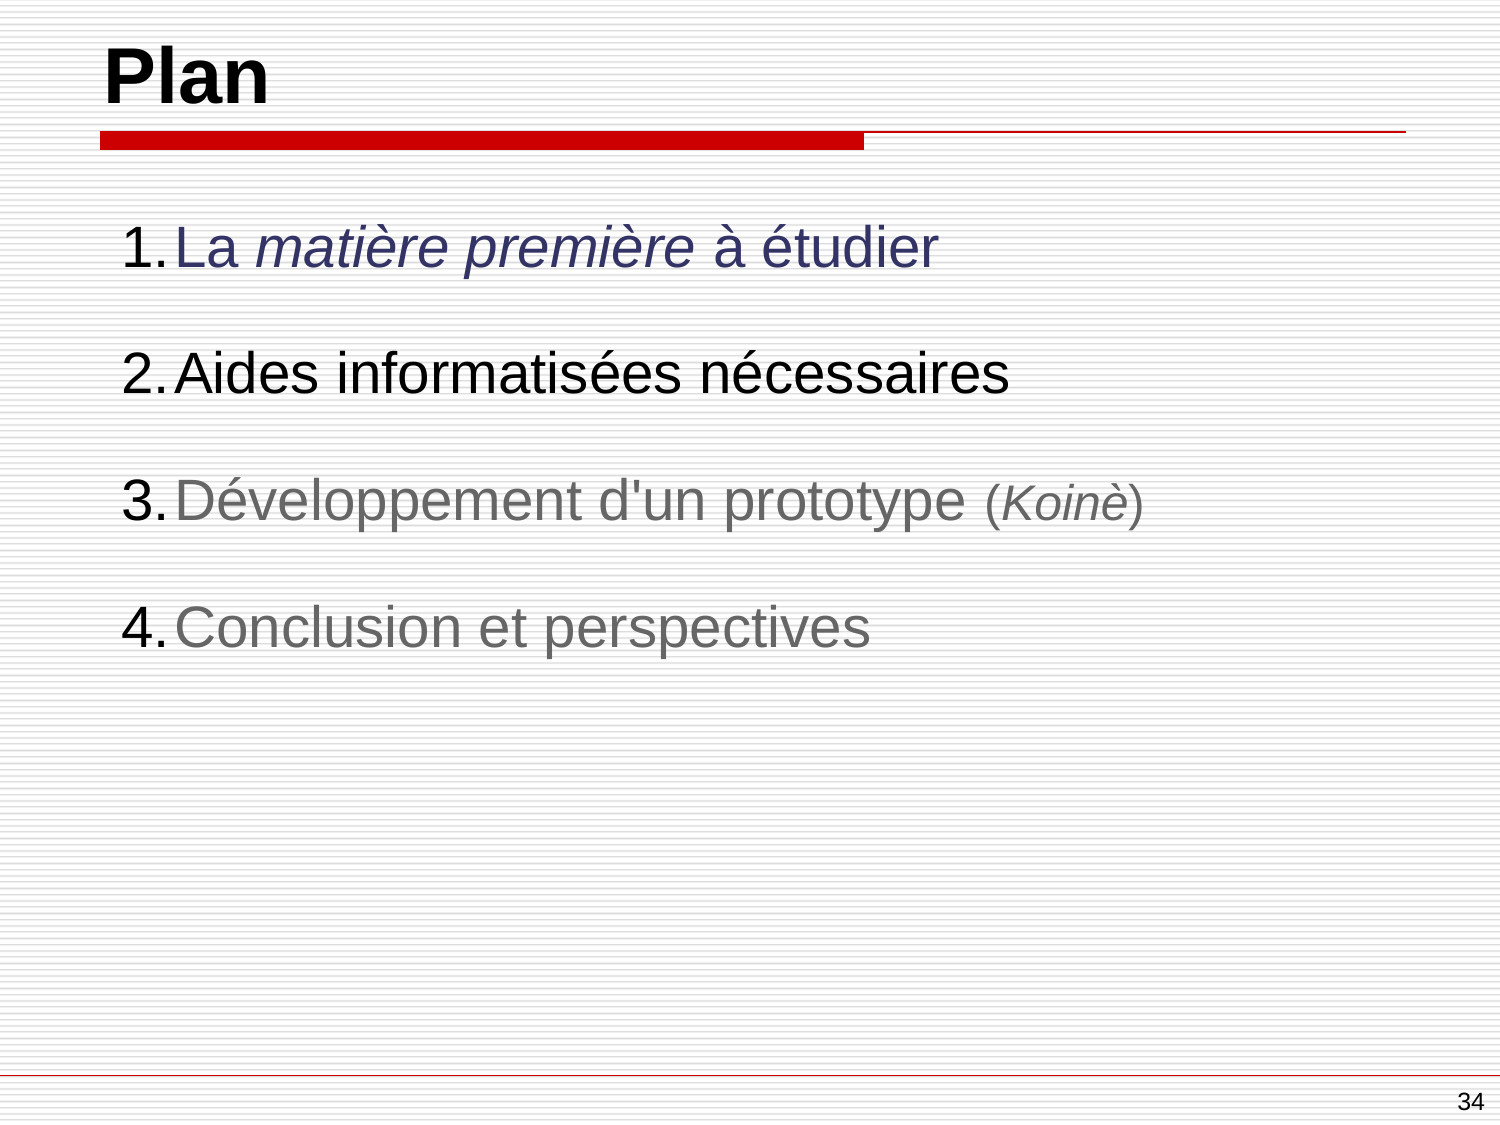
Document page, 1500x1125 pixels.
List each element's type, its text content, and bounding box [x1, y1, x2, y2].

picture [0, 0, 1500, 1075]
title Plan [88, 24, 1418, 129]
list La matière première à étudier Aides informatisées nécessaires Développement d'un prototype (Koinè) Conclusion et perspectives [88, 206, 1418, 1045]
picture [0, 1076, 1500, 1125]
